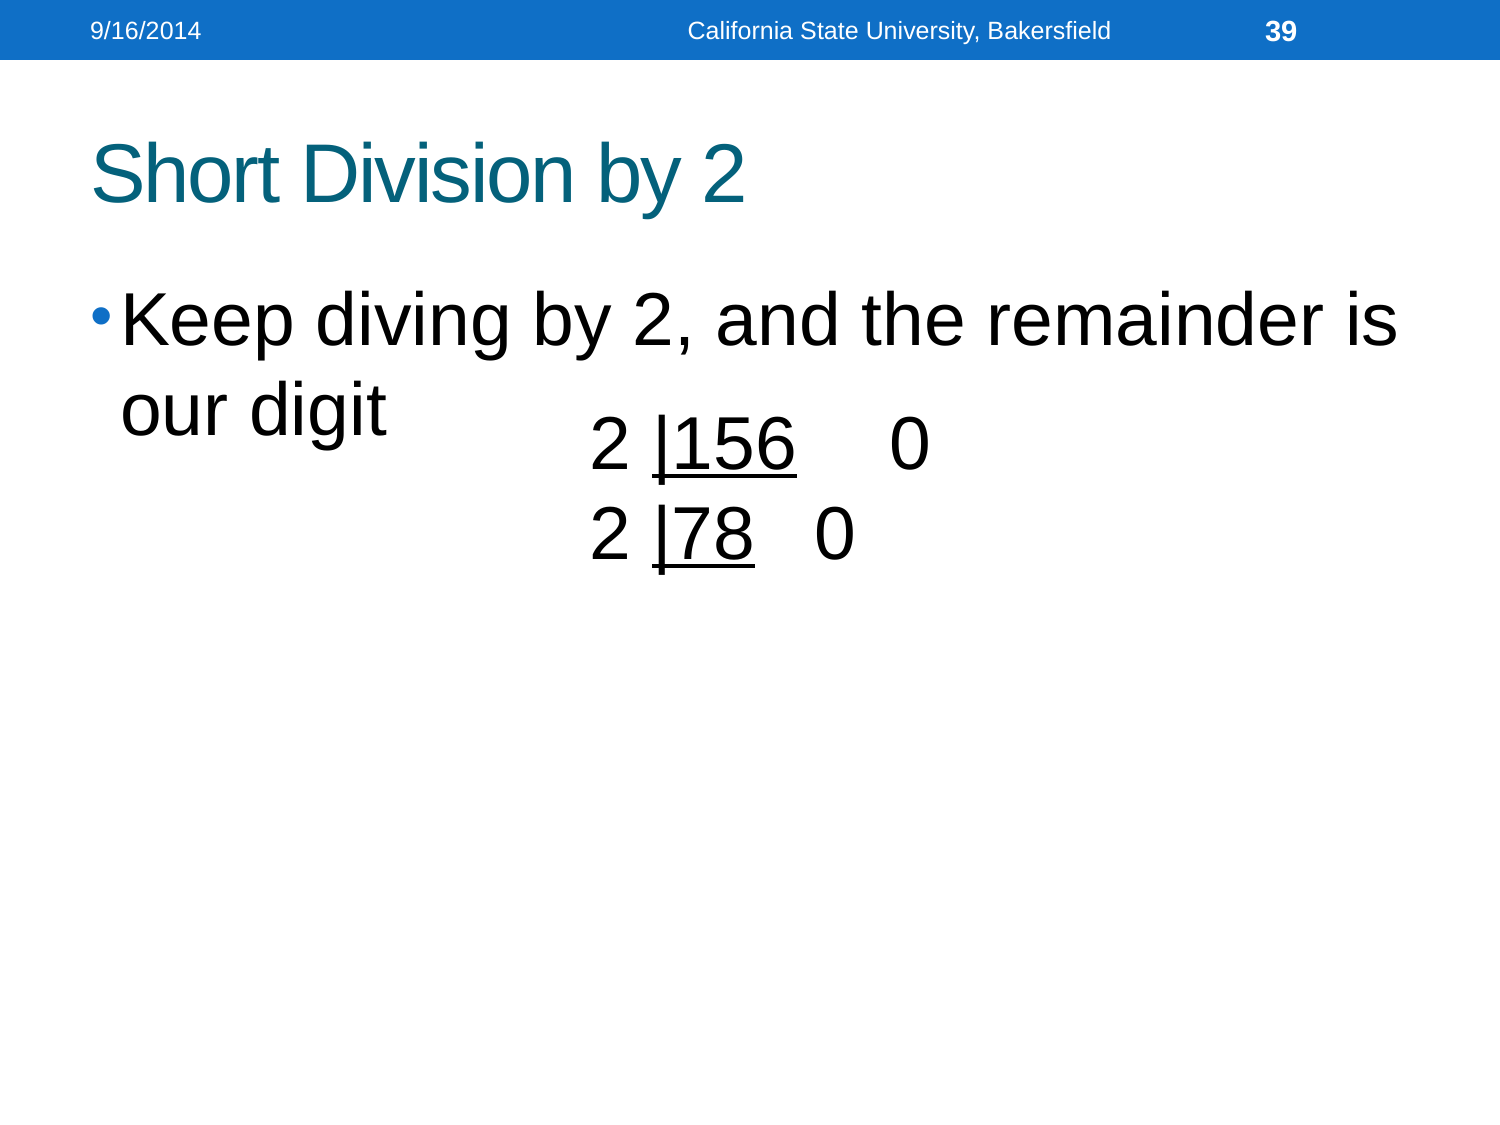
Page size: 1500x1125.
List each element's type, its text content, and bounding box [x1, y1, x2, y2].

title Short Division by 2 [75, 87, 1425, 250]
slide_number 9/16/2014 [75, 3, 550, 57]
footer California State University, Bakersfield [562, 3, 1238, 57]
slide_number <number> [1250, 3, 1425, 57]
list Keep diving by 2, and the remainder is our digit [75, 262, 1425, 1063]
text_box 2 |156 0 2 |78 0 [574, 387, 963, 763]
